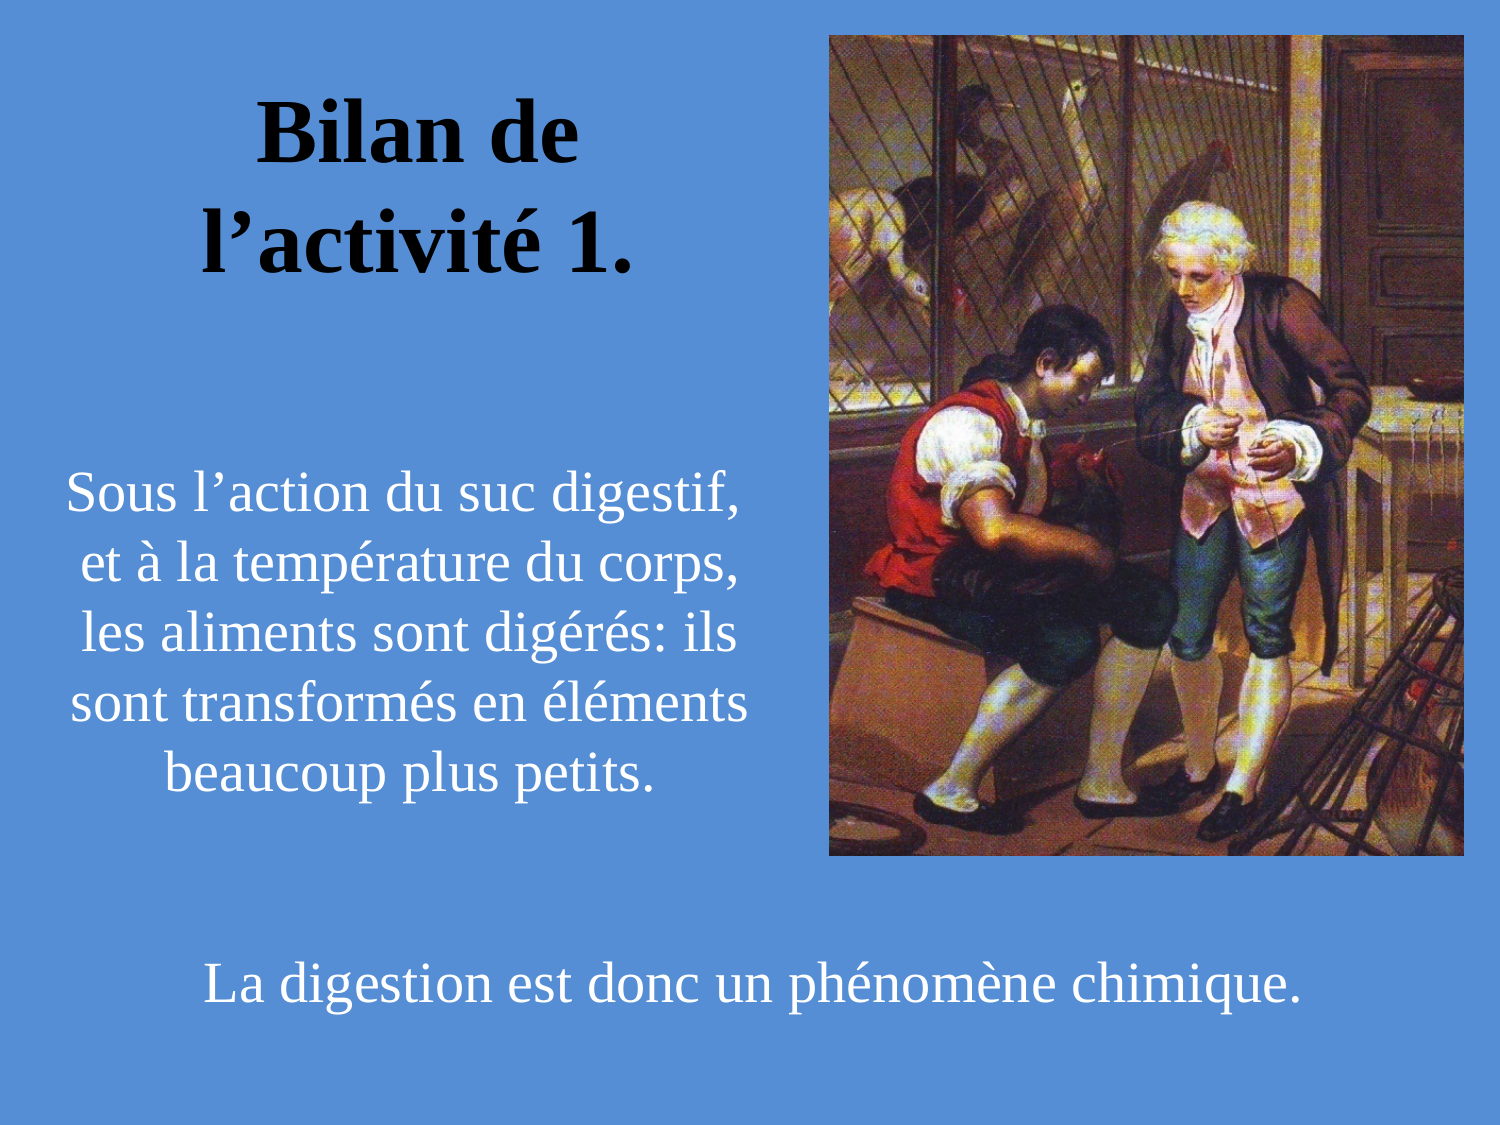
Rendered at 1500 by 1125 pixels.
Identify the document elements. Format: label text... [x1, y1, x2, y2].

text_box Sous l’action du suc digestif, et à la température du corps, les aliments sont digérés: ils sont transformés en éléments beaucoup plus petits. [46, 445, 774, 811]
text_box La digestion est donc un phénomène chimique. [188, 942, 1371, 1087]
picture [829, 35, 1464, 856]
title Bilan de l’activité 1. [75, 45, 762, 317]
